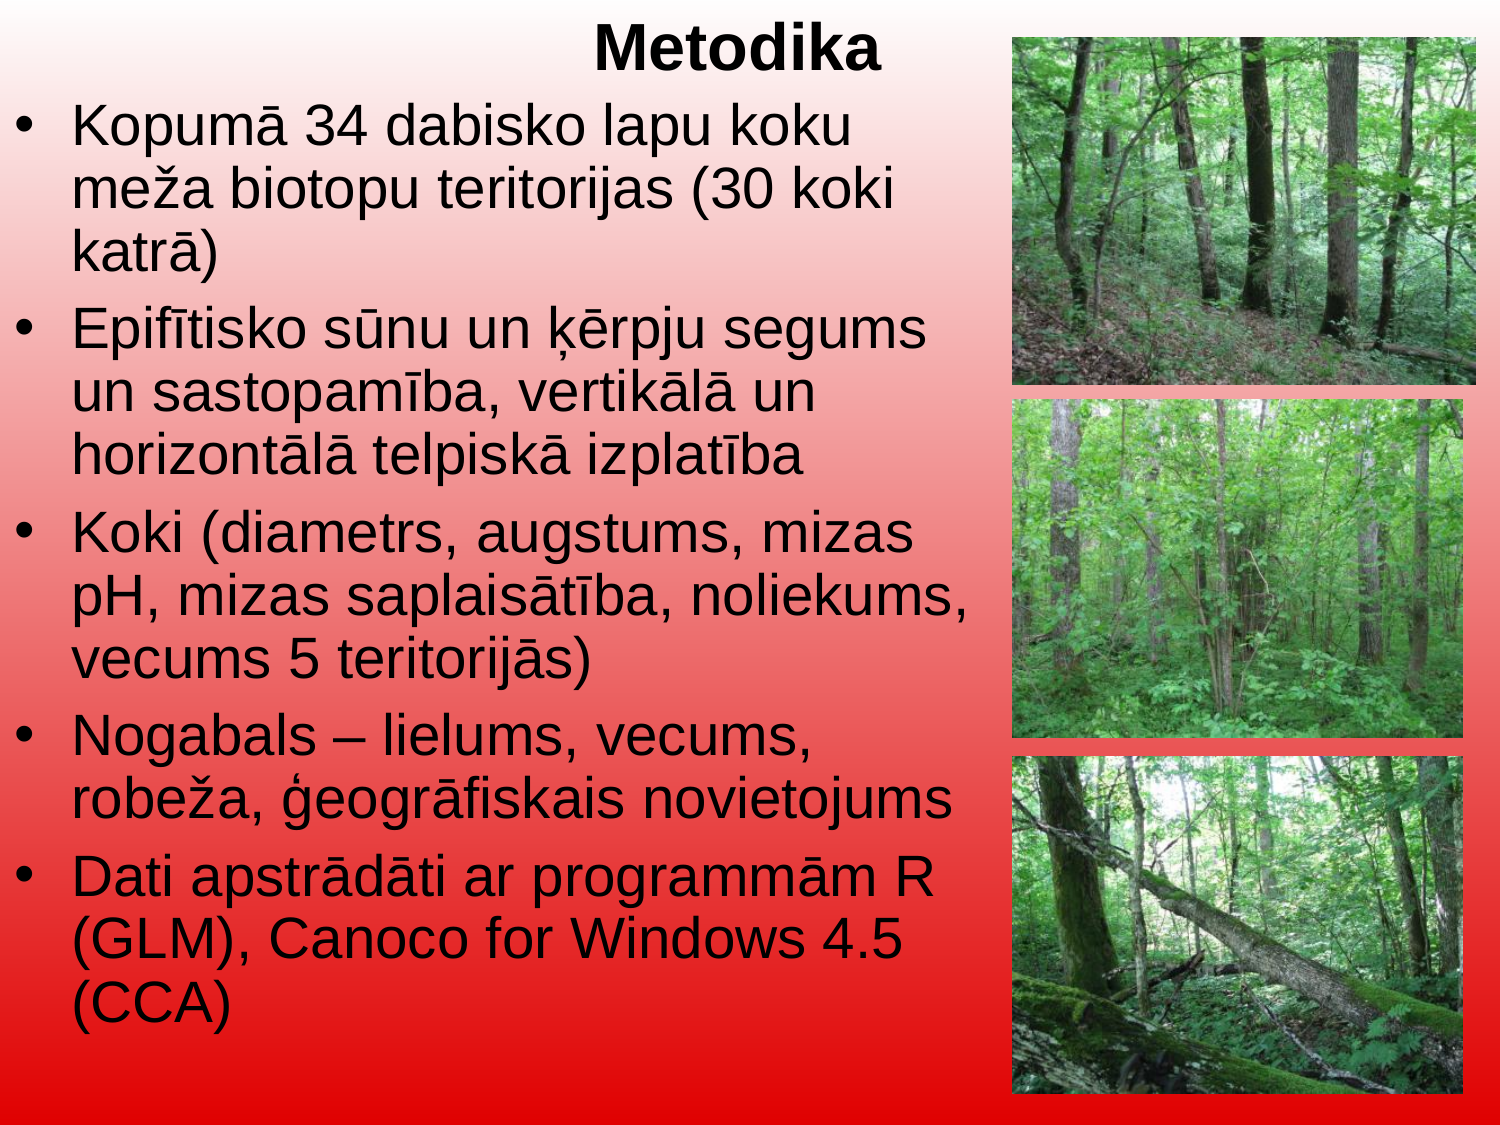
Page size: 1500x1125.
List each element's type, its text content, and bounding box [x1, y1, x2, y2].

list Kopumā 34 dabisko lapu koku meža biotopu teritorijas (30 koki katrā) Epifītisko sūnu un ķērpju segums un sastopamība, vertikālā un horizontālā telpiskā izplatība Koki (diametrs, augstums, mizas pH, mizas saplaisātība, noliekums, vecums 5 teritorijās) Nogabals – lielums, vecums, robeža, ģeogrāfiskais novietojums Dati apstrādāti ar programmām R (GLM), Canoco for Windows 4.5 (CCA) [0, 87, 988, 1043]
picture [1012, 756, 1463, 1094]
picture [1012, 37, 1476, 385]
title Metodika [99, 0, 1375, 138]
picture [1012, 399, 1463, 738]
